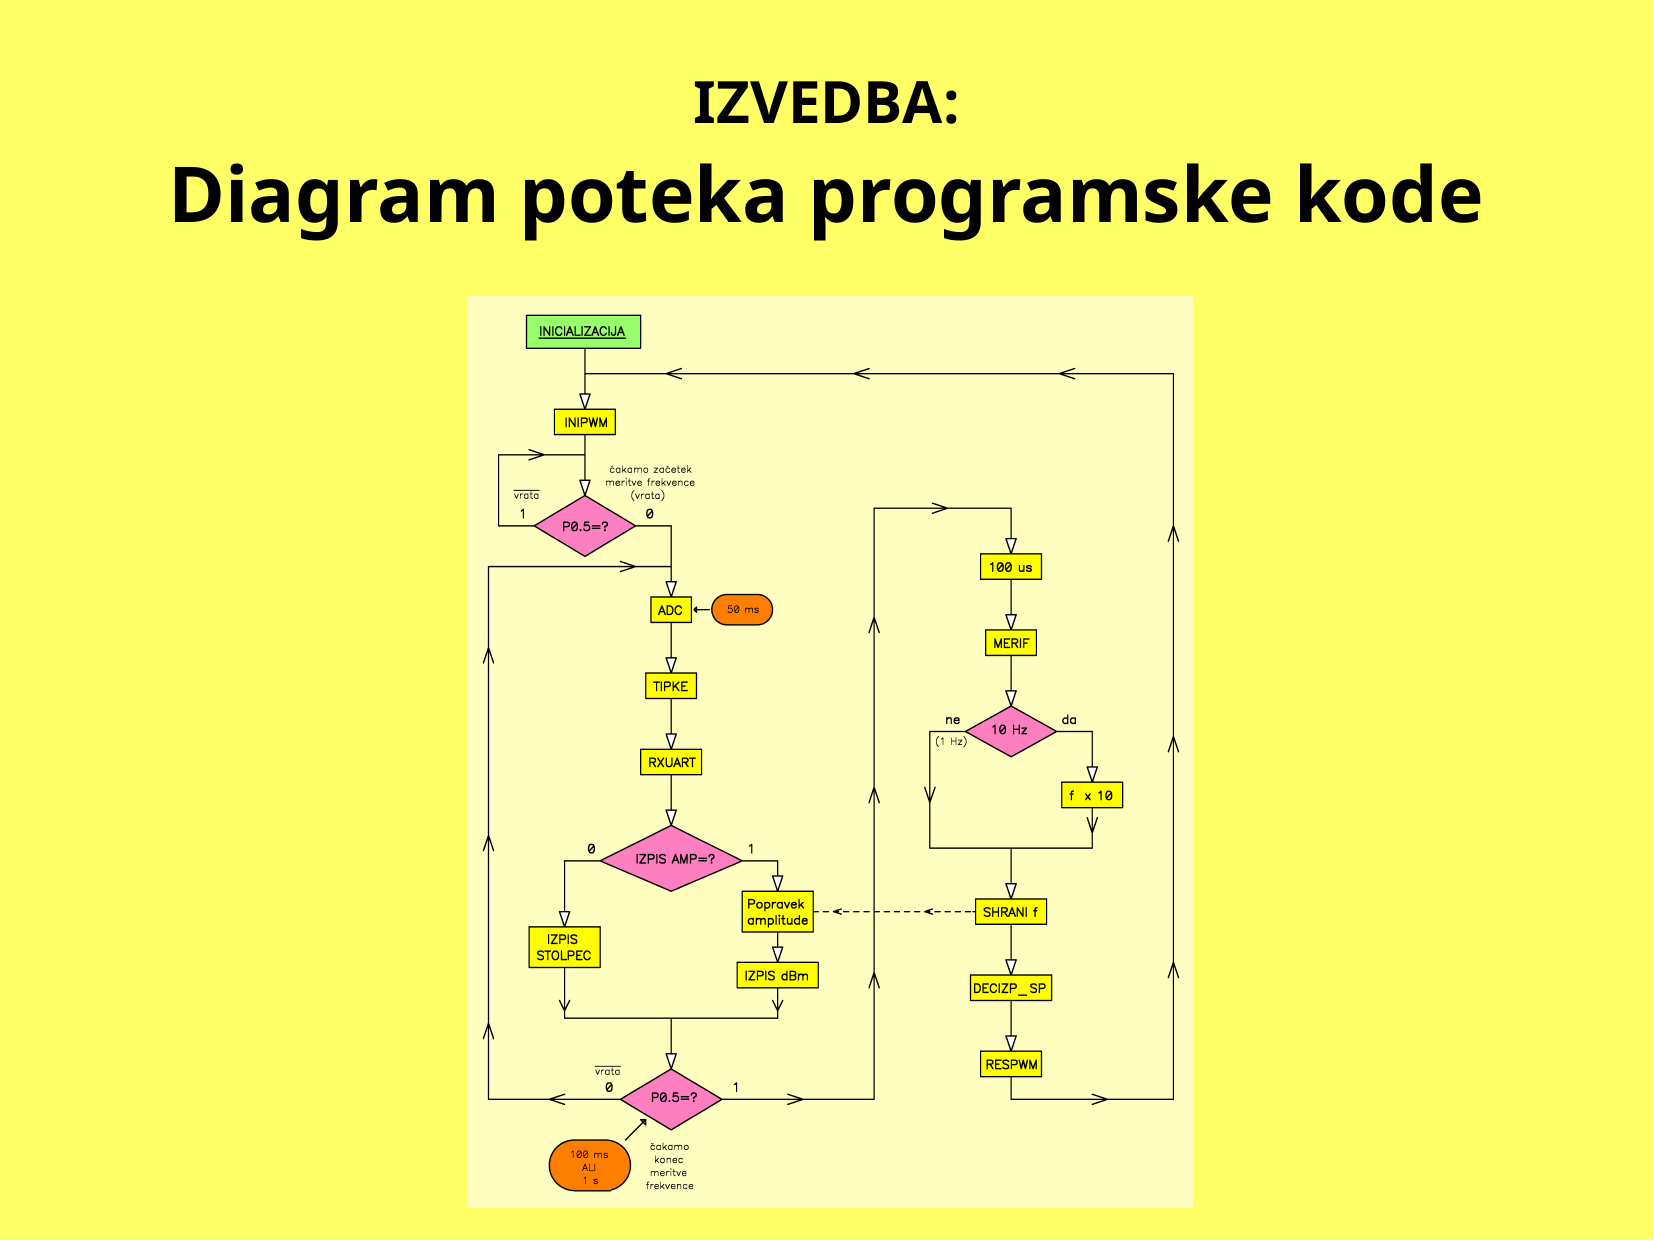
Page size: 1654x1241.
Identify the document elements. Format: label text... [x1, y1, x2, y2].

title IZVEDBA: Diagram poteka programske kode [82, 49, 1571, 257]
picture [468, 296, 1193, 1209]
